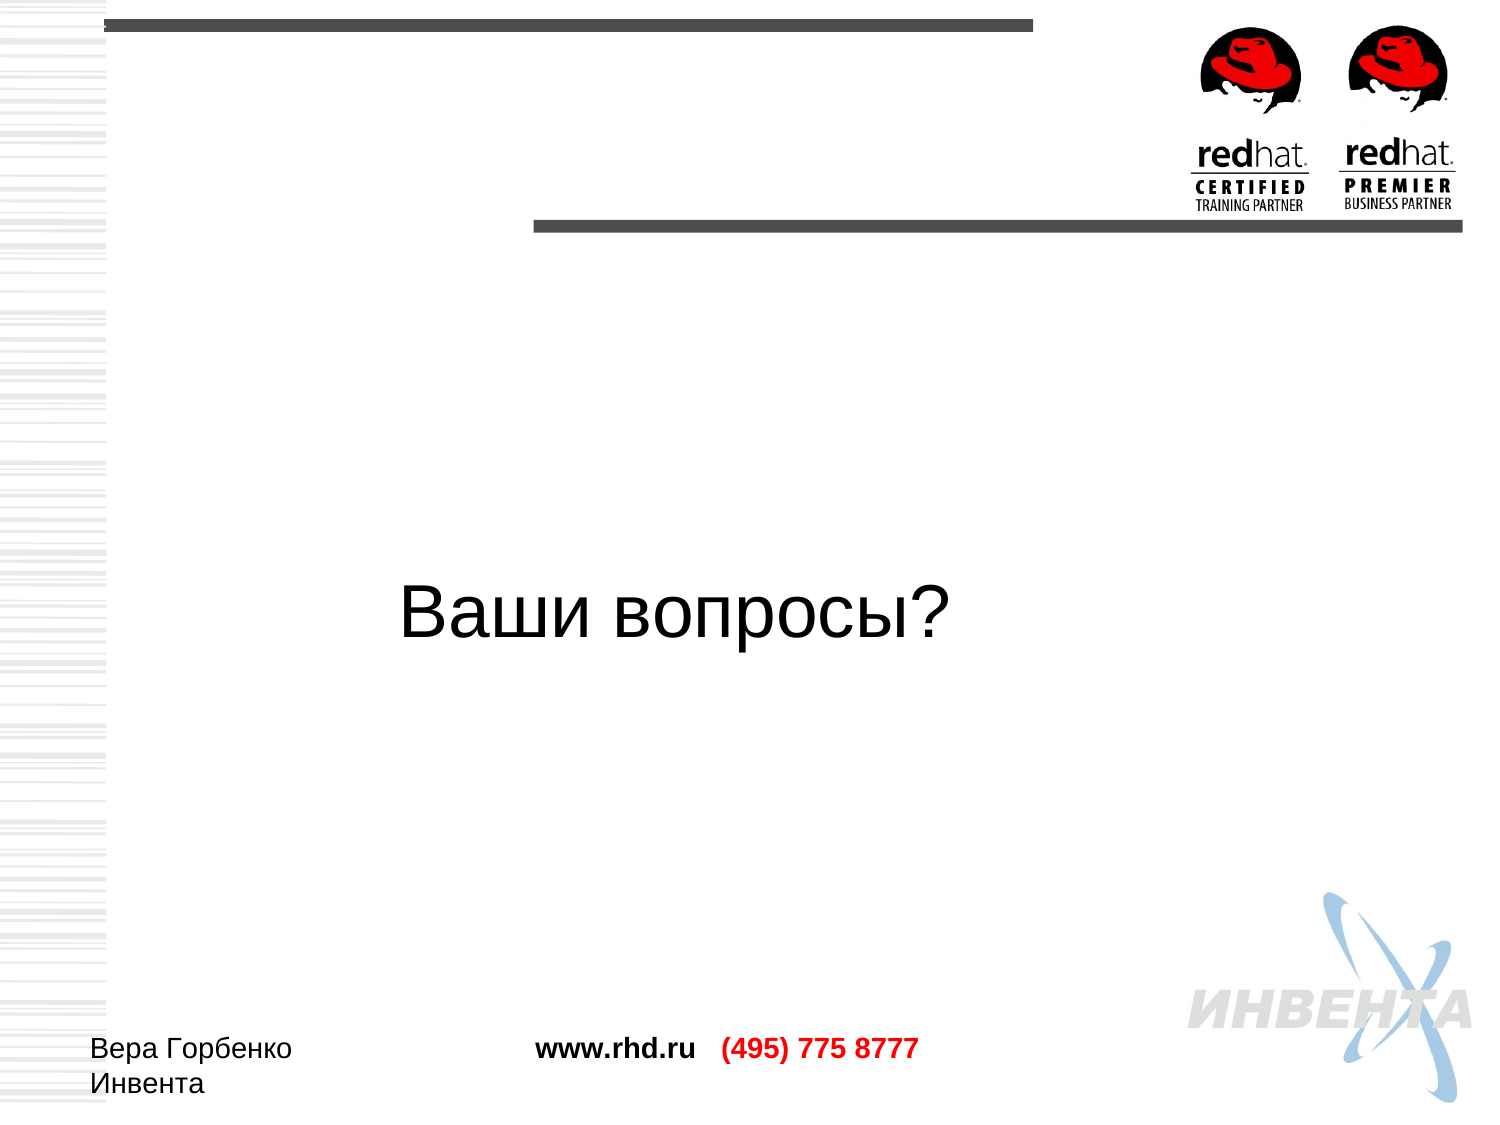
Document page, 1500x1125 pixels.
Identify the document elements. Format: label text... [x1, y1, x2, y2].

picture [1191, 27, 1309, 211]
text_box Вера Горбенко Инвента [74, 1024, 426, 1125]
picture [1339, 25, 1456, 209]
list Ваши вопросы? [0, 262, 1351, 1006]
text_box www.rhd.ru (495) 775 8777 [512, 1024, 988, 1103]
picture [1187, 892, 1472, 1103]
